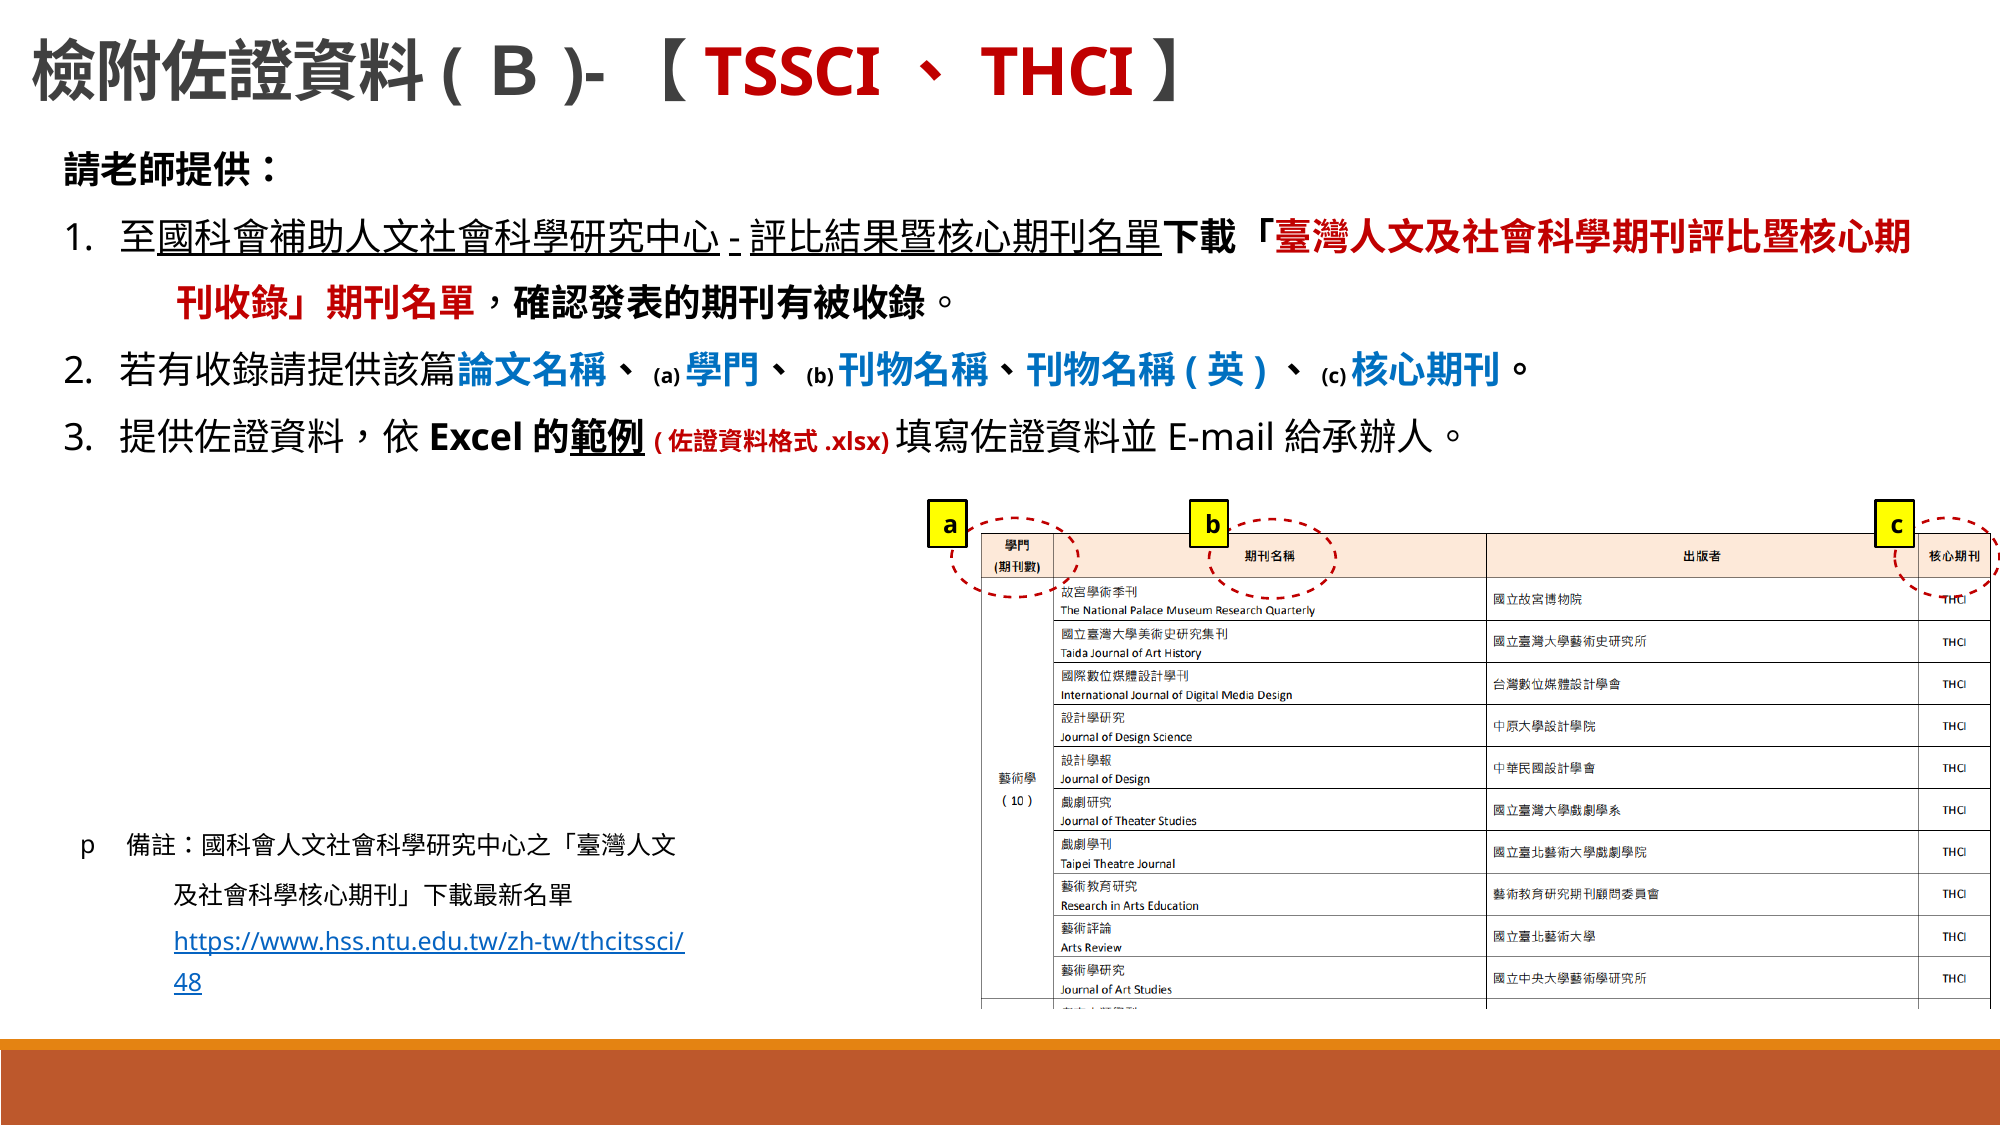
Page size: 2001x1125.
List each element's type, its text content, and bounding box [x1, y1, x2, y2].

text_box a [928, 501, 966, 547]
picture [966, 525, 2000, 1009]
text_box b [1190, 501, 1228, 547]
text_box 備註：國科會人文社會科學研究中心之「臺灣人文及社會科學核心期刊」下載最新名單https://www.hss.ntu.edu.tw/zh-tw/thcitssci/48 [65, 802, 706, 1067]
text_box 請老師提供： 至國科會補助人文社會科學研究中心-評比結果暨核心期刊名單下載「臺灣人文及社會科學期刊評比暨核心期刊收錄」期刊名單，確認發表的期刊有被收錄。 若有收錄請提供該篇論文名稱、(a)學門、(b)刊物名稱、刊物名稱(英)、(c)核心期刊。 提供佐證資料，依Excel的範例(佐證資料格式.xlsx)填寫佐證資料並E-mail給承辦人。 [48, 117, 1949, 465]
text_box c [1876, 501, 1914, 547]
title 檢附佐證資料(Ｂ)-【TSSCI、THCI】 [15, 30, 1666, 117]
